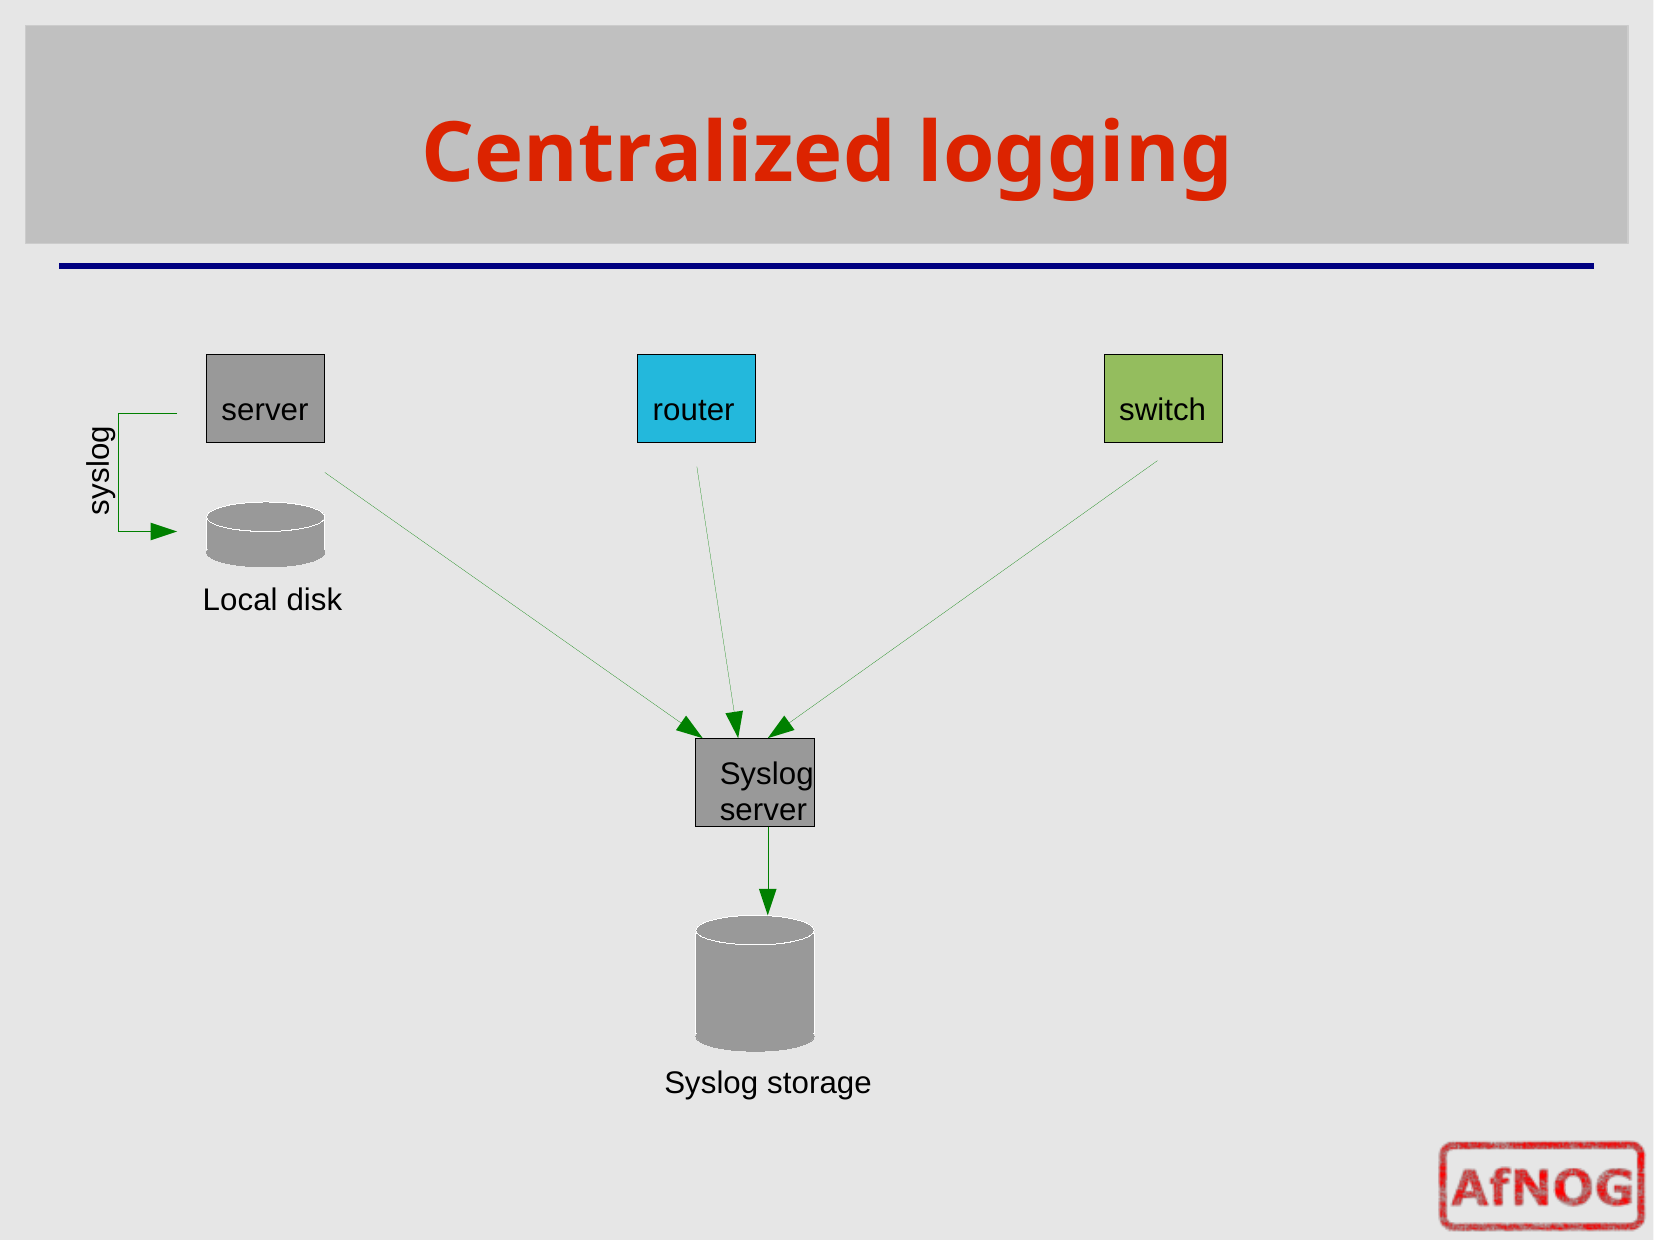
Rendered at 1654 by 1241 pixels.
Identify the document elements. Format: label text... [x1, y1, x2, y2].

text_box server [206, 383, 324, 430]
text_box Syslog server [705, 747, 829, 827]
text_box switch [1104, 383, 1221, 430]
text_box Syslog storage [649, 1057, 887, 1117]
title Centralized logging [121, 46, 1534, 253]
text_box [206, 501, 325, 567]
picture [1437, 1139, 1648, 1235]
text_box syslog [71, 411, 118, 530]
text_box [695, 915, 815, 1052]
text_box [695, 738, 815, 827]
text_box [637, 354, 756, 443]
text_box router [637, 383, 749, 430]
text_box Local disk [187, 573, 357, 620]
text_box [1104, 354, 1223, 443]
text_box [206, 354, 325, 443]
